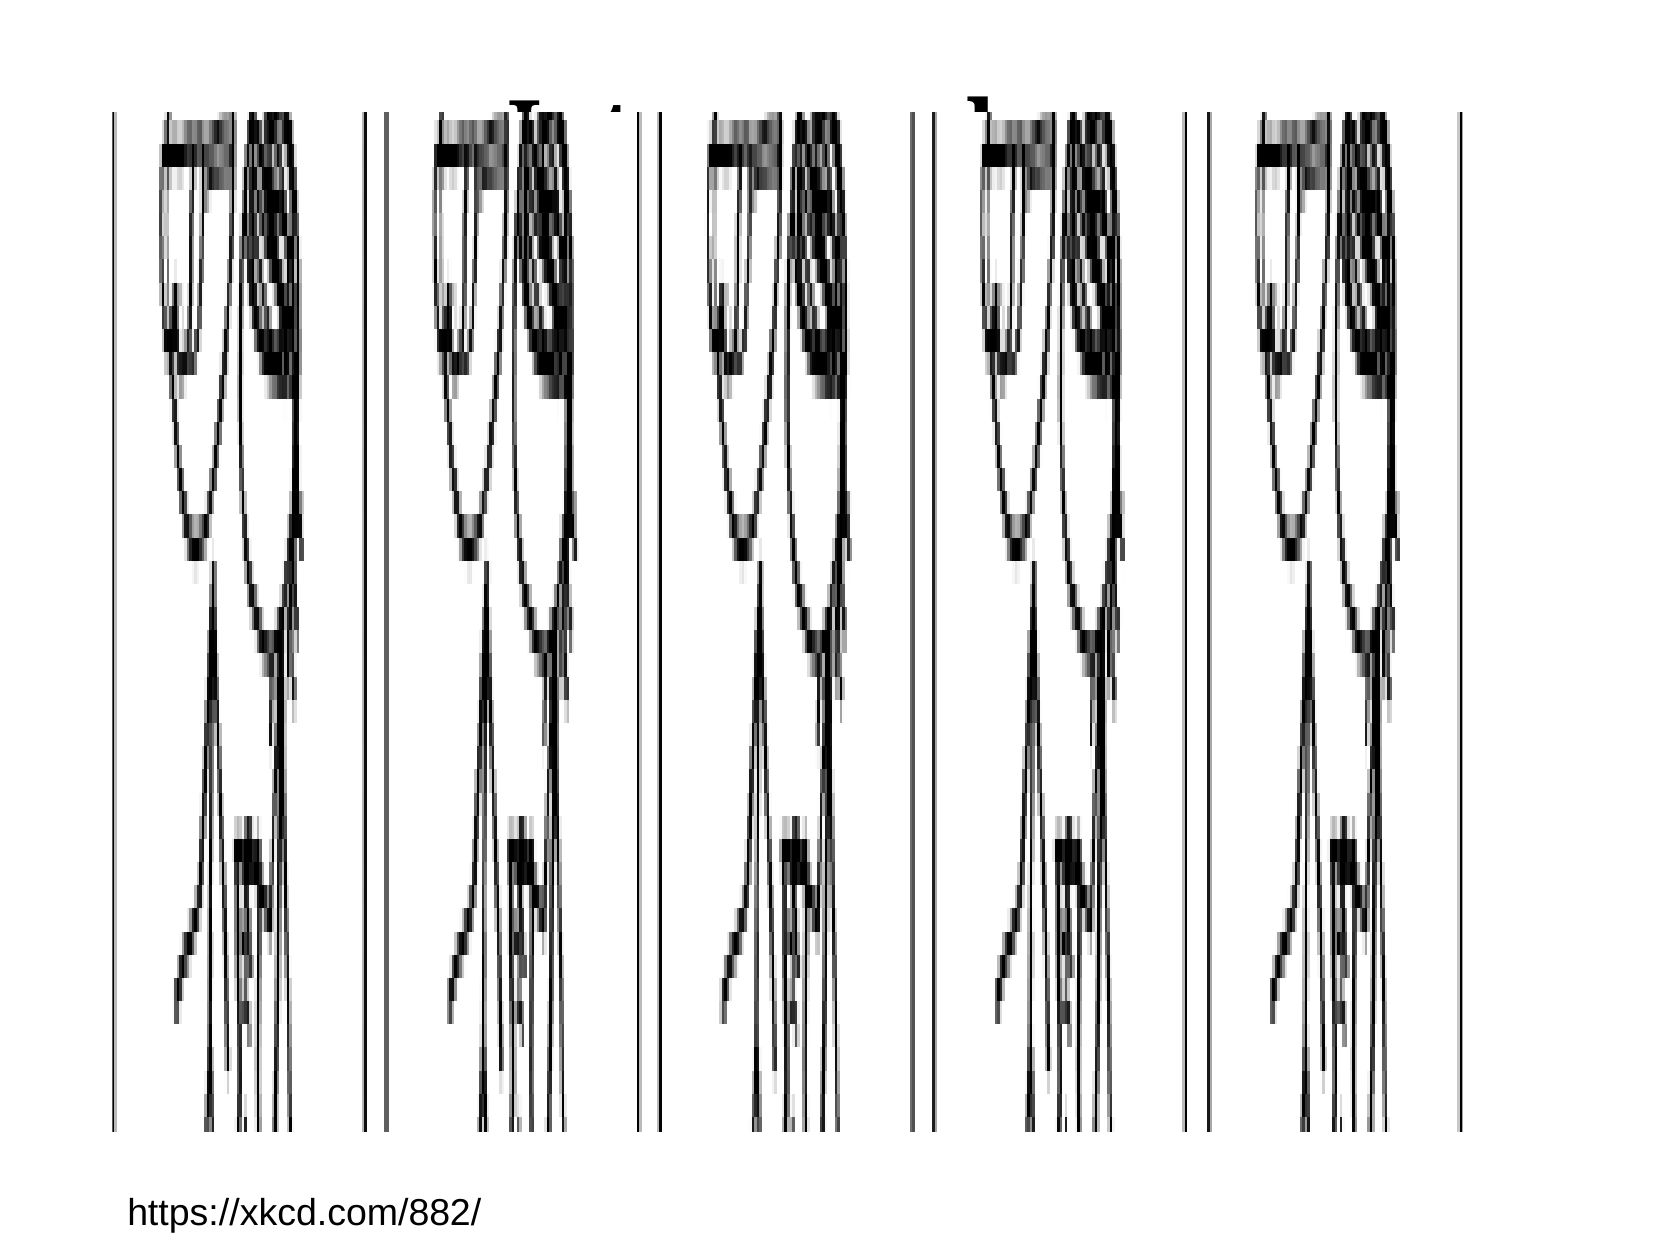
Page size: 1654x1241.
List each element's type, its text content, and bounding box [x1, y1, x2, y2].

text_box https://xkcd.com/882/ [112, 1184, 751, 1241]
title Intro: p-values [82, 25, 1571, 233]
picture [112, 112, 1463, 1132]
